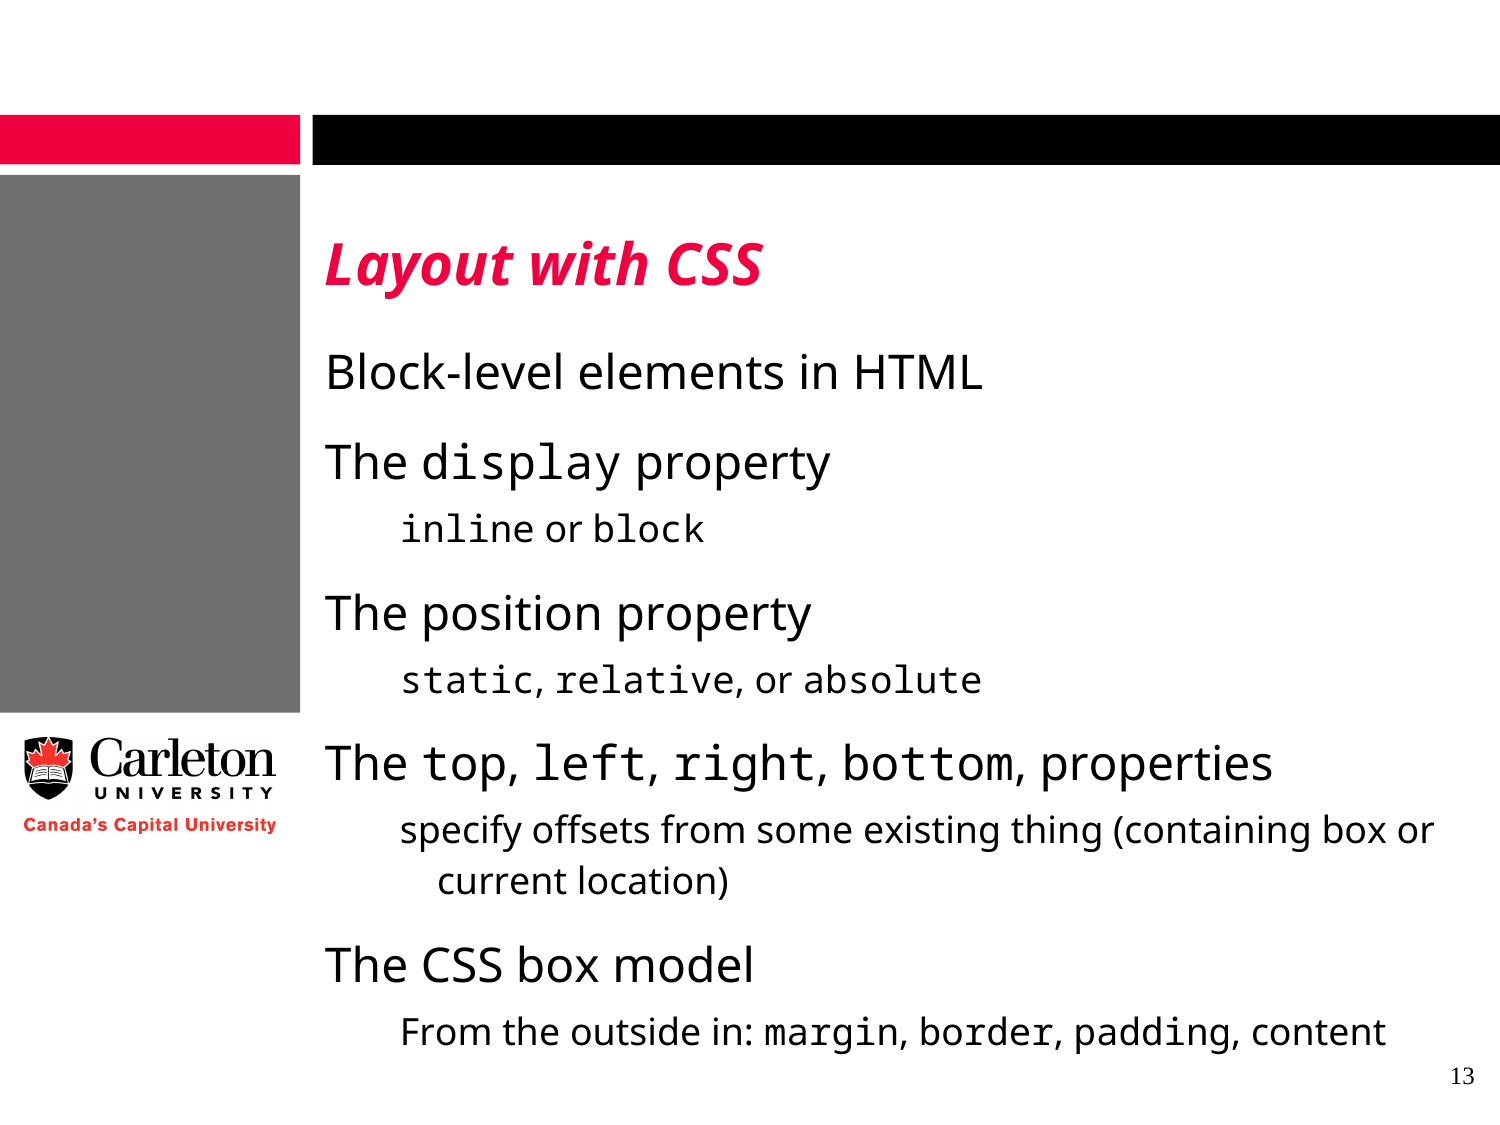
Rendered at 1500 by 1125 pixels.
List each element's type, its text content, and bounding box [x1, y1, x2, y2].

list Block-level elements in HTML The display property inline or block The position property static, relative, or absolute The top, left, right, bottom, properties specify offsets from some existing thing (containing box or current location) The CSS box model From the outside in: margin, border, padding, content [324, 324, 1450, 1036]
picture [24, 737, 276, 834]
title Layout with CSS [324, 194, 1450, 324]
